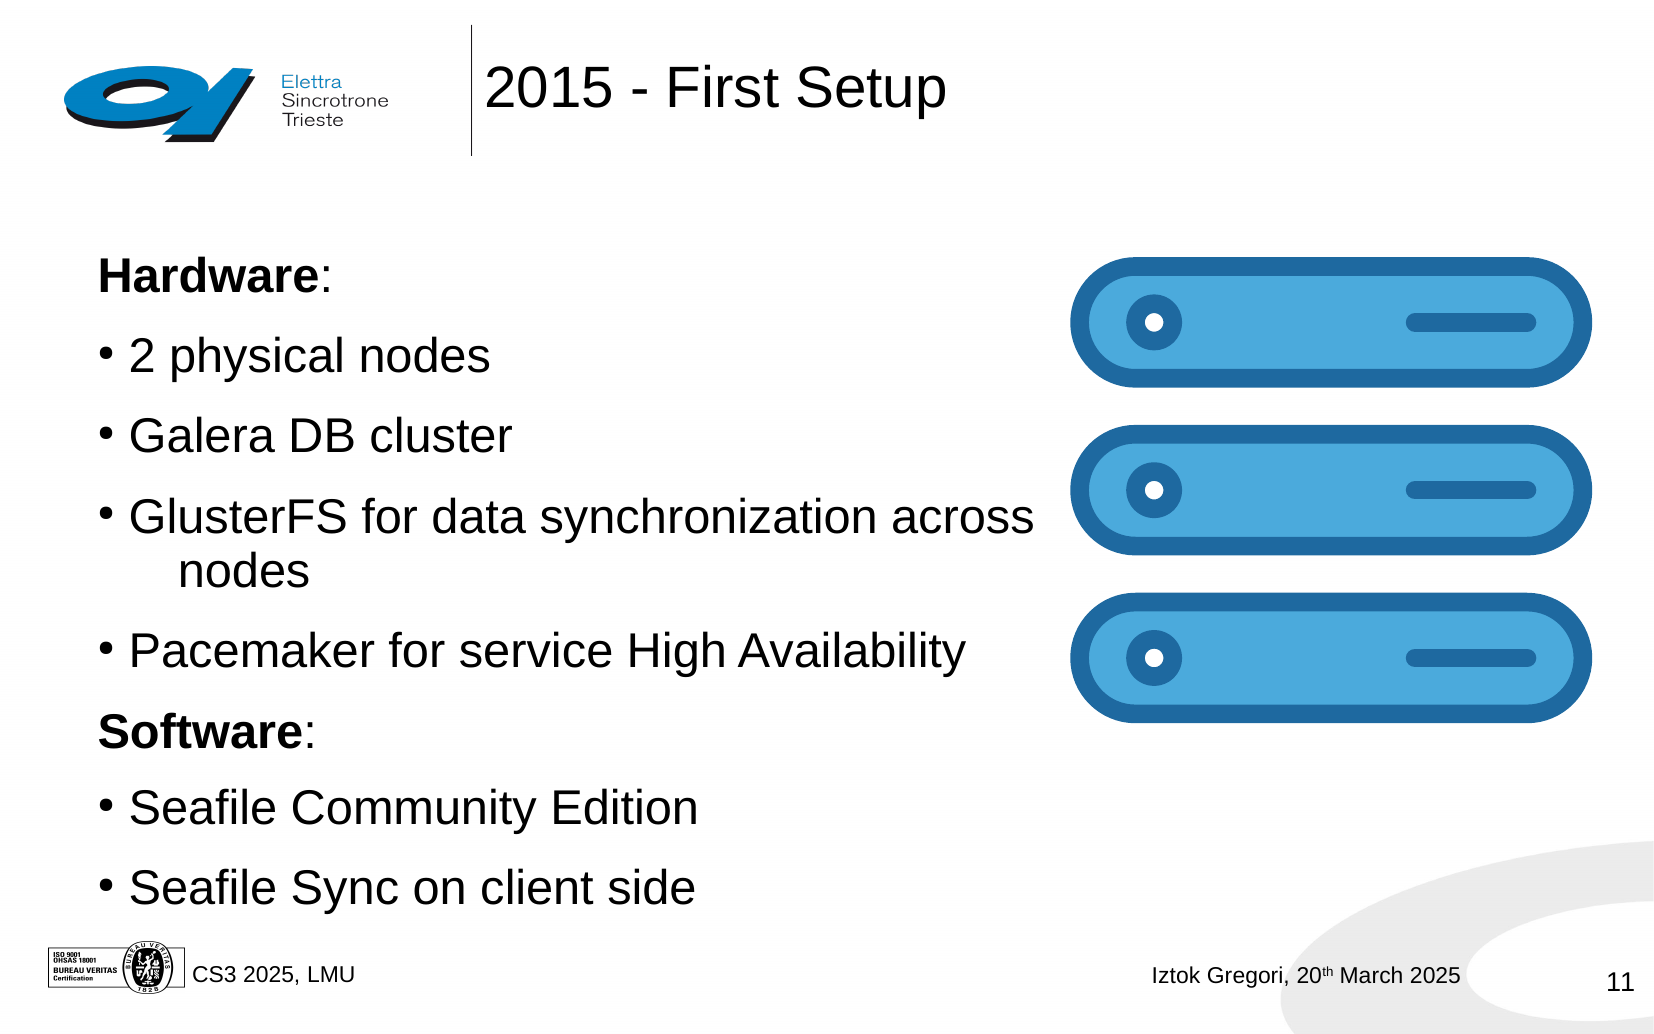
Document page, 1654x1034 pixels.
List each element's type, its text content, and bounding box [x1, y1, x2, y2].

picture [0, 5, 1654, 1034]
text_box <number> [1606, 967, 1654, 1000]
title 2015 - First Setup [484, 24, 1583, 153]
list Hardware: 2 physical nodes Galera DB cluster GlusterFS for data synchronization across nodes Pacemaker for service High Availability Software: Seafile Community Edition Seafile Sync on client side [82, 241, 1052, 924]
